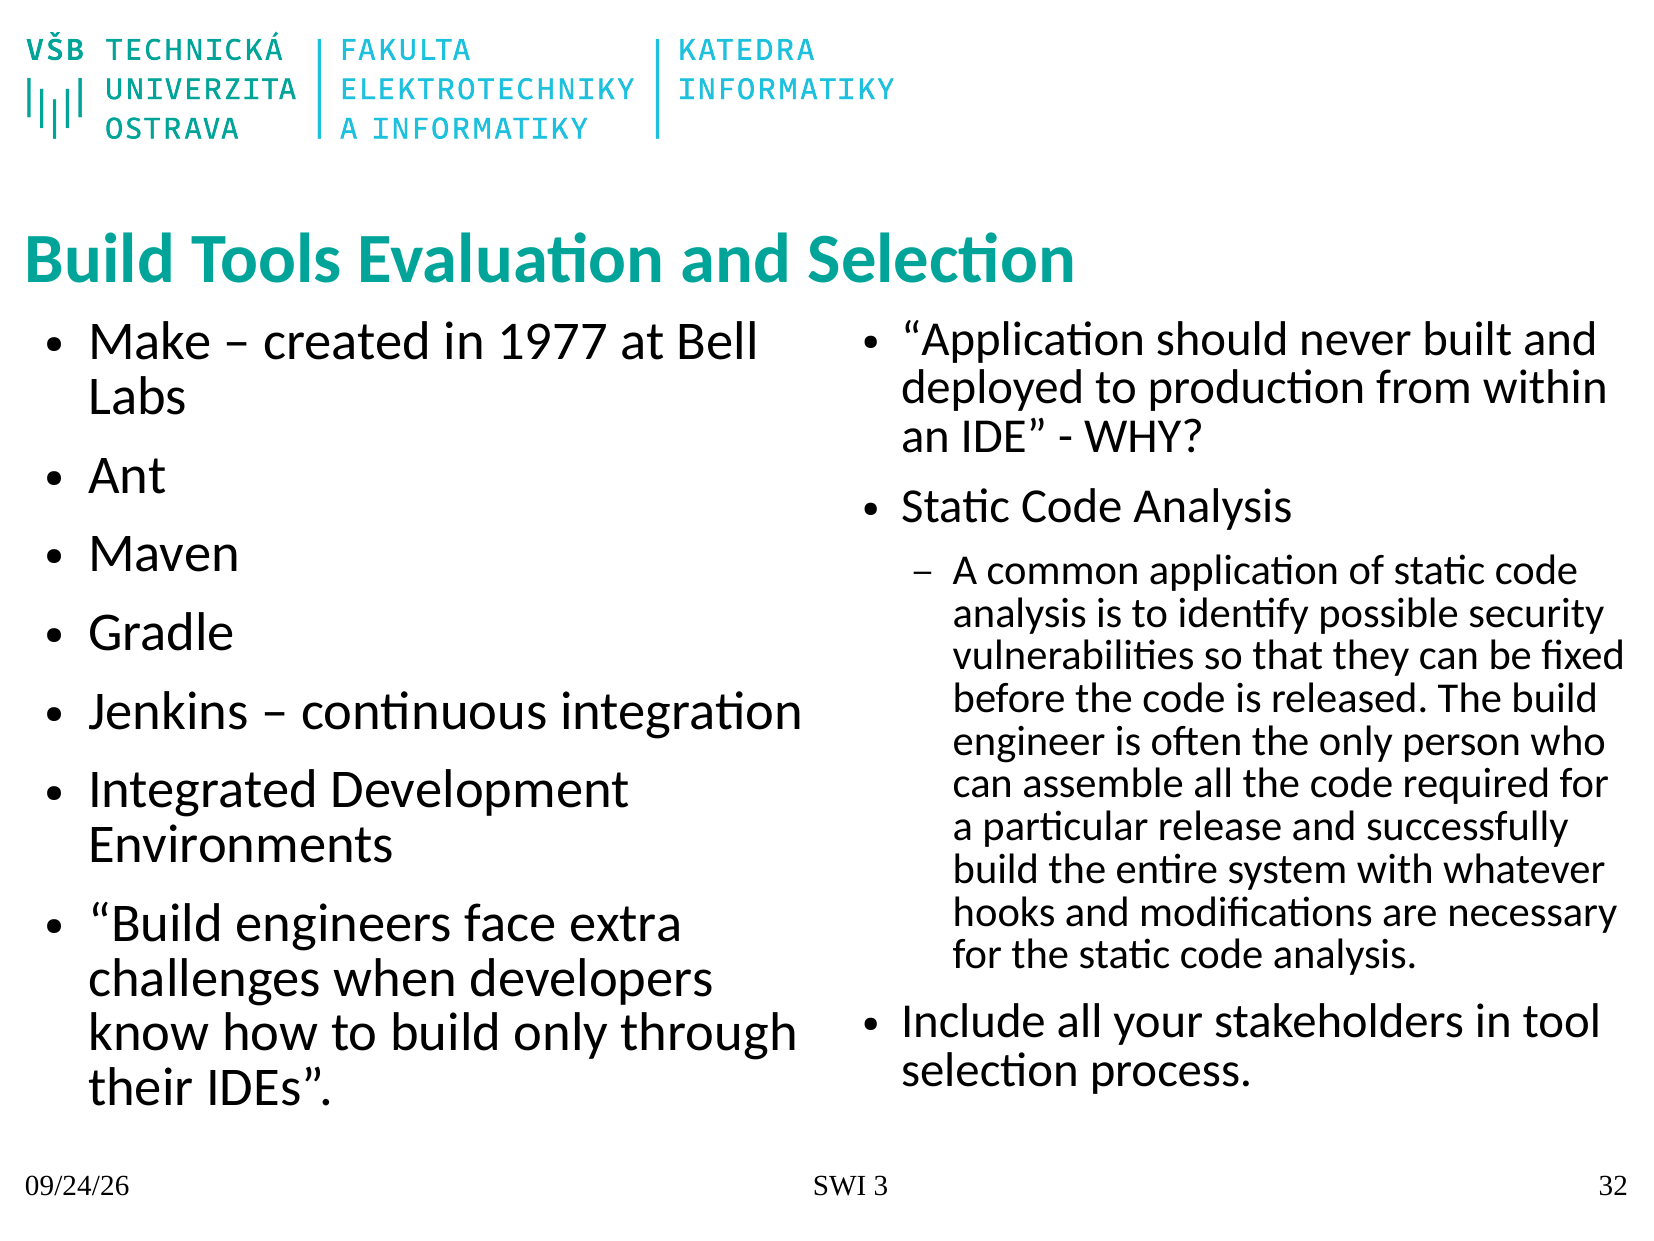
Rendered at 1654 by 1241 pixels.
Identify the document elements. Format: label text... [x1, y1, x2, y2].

list “Application should never built and deployed to production from within an IDE” - WHY? Static Code Analysis A common application of static code analysis is to identify possible security vulnerabilities so that they can be fixed before the code is released. The build engineer is often the only person who can assemble all the code required for a particular release and successfully build the entire system with whatever hooks and modifications are necessary for the static code analysis. Include all your stakeholders in tool selection process. [849, 318, 1630, 1146]
picture [26, 31, 894, 139]
title Build Tools Evaluation and Selection [24, 169, 1629, 300]
list Make – created in 1977 at Bell Labs Ant Maven Gradle Jenkins – continuous integration Integrated Development Environments “Build engineers face extra challenges when developers know how to build only through their IDEs”. [30, 318, 811, 1146]
